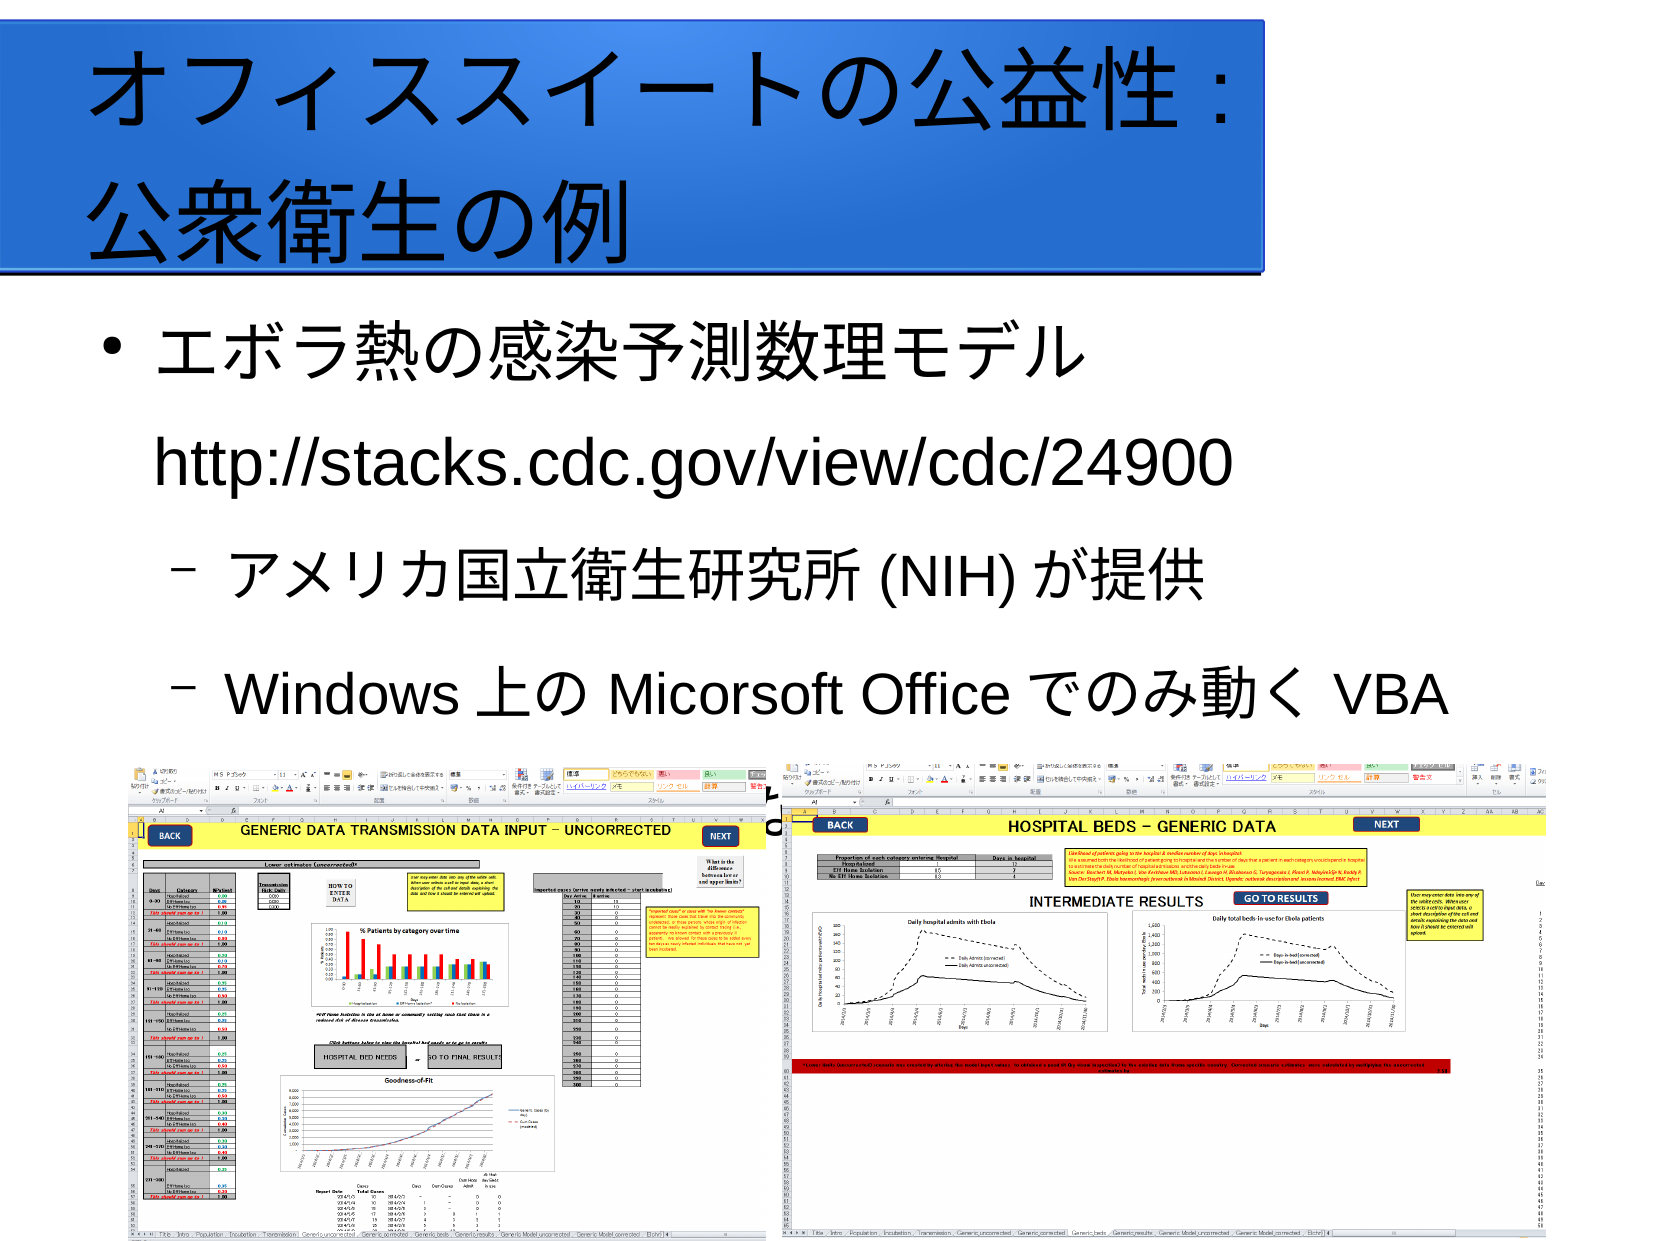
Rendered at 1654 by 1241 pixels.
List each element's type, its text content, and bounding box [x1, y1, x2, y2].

picture [782, 764, 1546, 1238]
title オフィススイートの公益性: 公衆衛生の例 [82, 47, 1235, 252]
list エボラ熱の感染予測数理モデル http://stacks.cdc.gov/view/cdc/24900 アメリカ国立衛生研究所(NIH)が提供 Windows上のMicorsoft Officeでのみ動くVBA この環境を持っていない人は試せない [82, 299, 1571, 1019]
picture [128, 767, 766, 1241]
